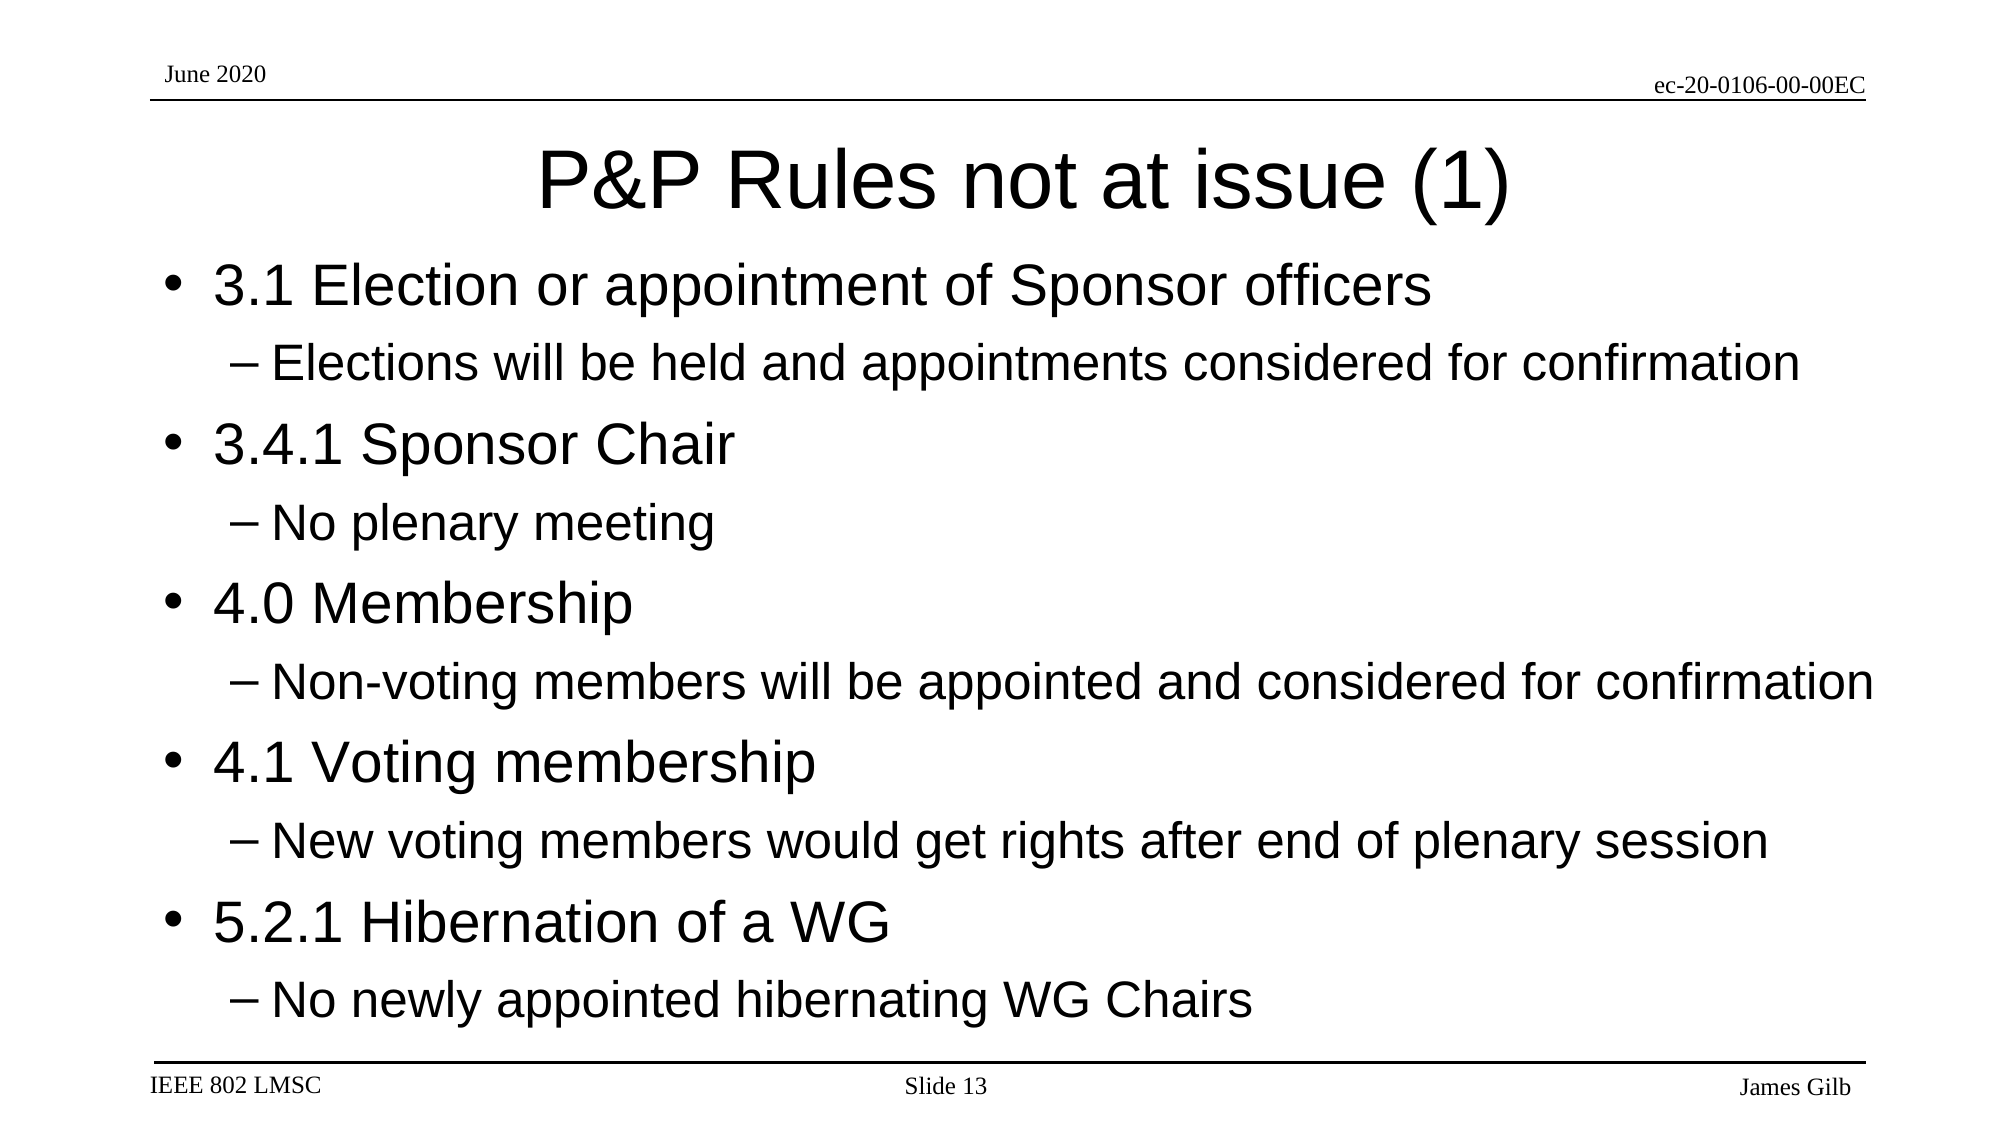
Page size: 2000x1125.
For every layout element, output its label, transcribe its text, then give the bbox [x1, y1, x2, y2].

title P&P Rules not at issue (1) [149, 112, 1900, 238]
list 3.1 Election or appointment of Sponsor officers Elections will be held and appointments considered for confirmation 3.4.1 Sponsor Chair No plenary meeting 4.0 Membership Non-voting members will be appointed and considered for confirmation 4.1 Voting membership New voting members would get rights after end of plenary session 5.2.1 Hibernation of a WG No newly appointed hibernating WG Chairs [148, 238, 1899, 1049]
